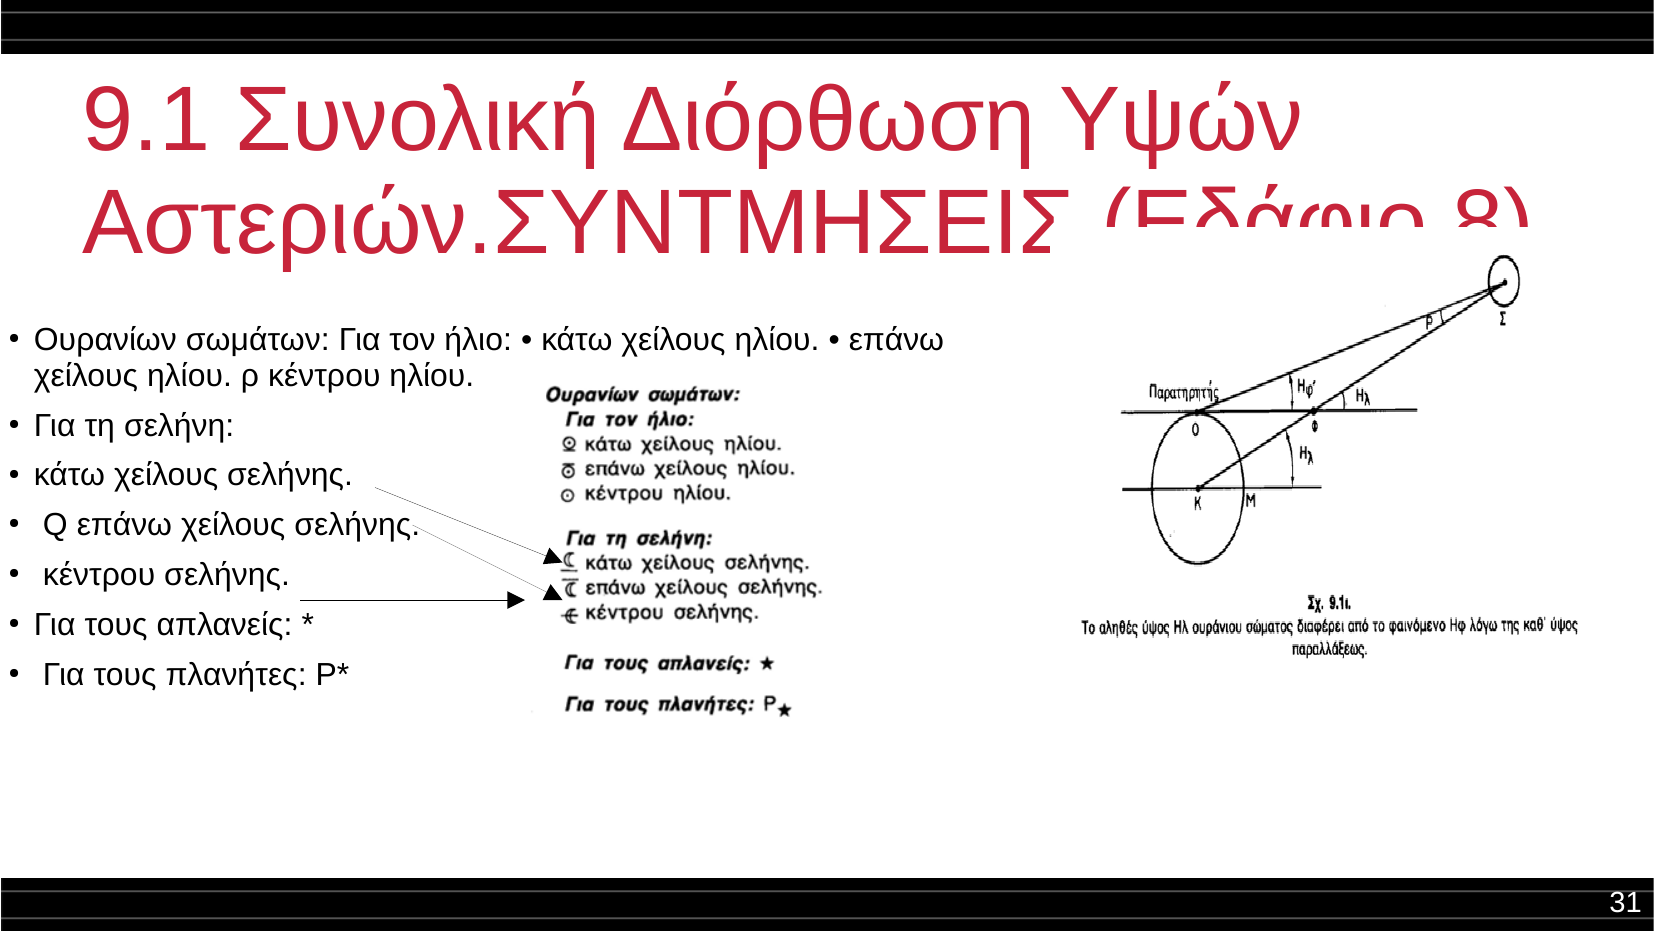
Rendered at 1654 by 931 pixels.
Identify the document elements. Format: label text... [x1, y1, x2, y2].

picture [530, 374, 826, 722]
picture [1050, 227, 1596, 713]
list Ουρανίων σωμάτων: Για τον ήλιο: • κάτω χείλους ηλίου. • επάνω χείλους ηλίου. ρ κέντρου ηλίου. Για τη σελήνη: κάτω χείλους σελήνης. Q επάνω χείλους σελήνης. κέντρου σελήνης. Για τους απλανείς: * Για τους πλανήτες: Ρ* [0, 271, 976, 863]
title 9.1 Συνολική Διόρθωση Υψών Αστεριών.ΣΥΝΤΜΗΣΕΙΣ (Εδάφιο 8) [82, 67, 1571, 273]
picture [1, 878, 1654, 931]
picture [1, 0, 1654, 54]
